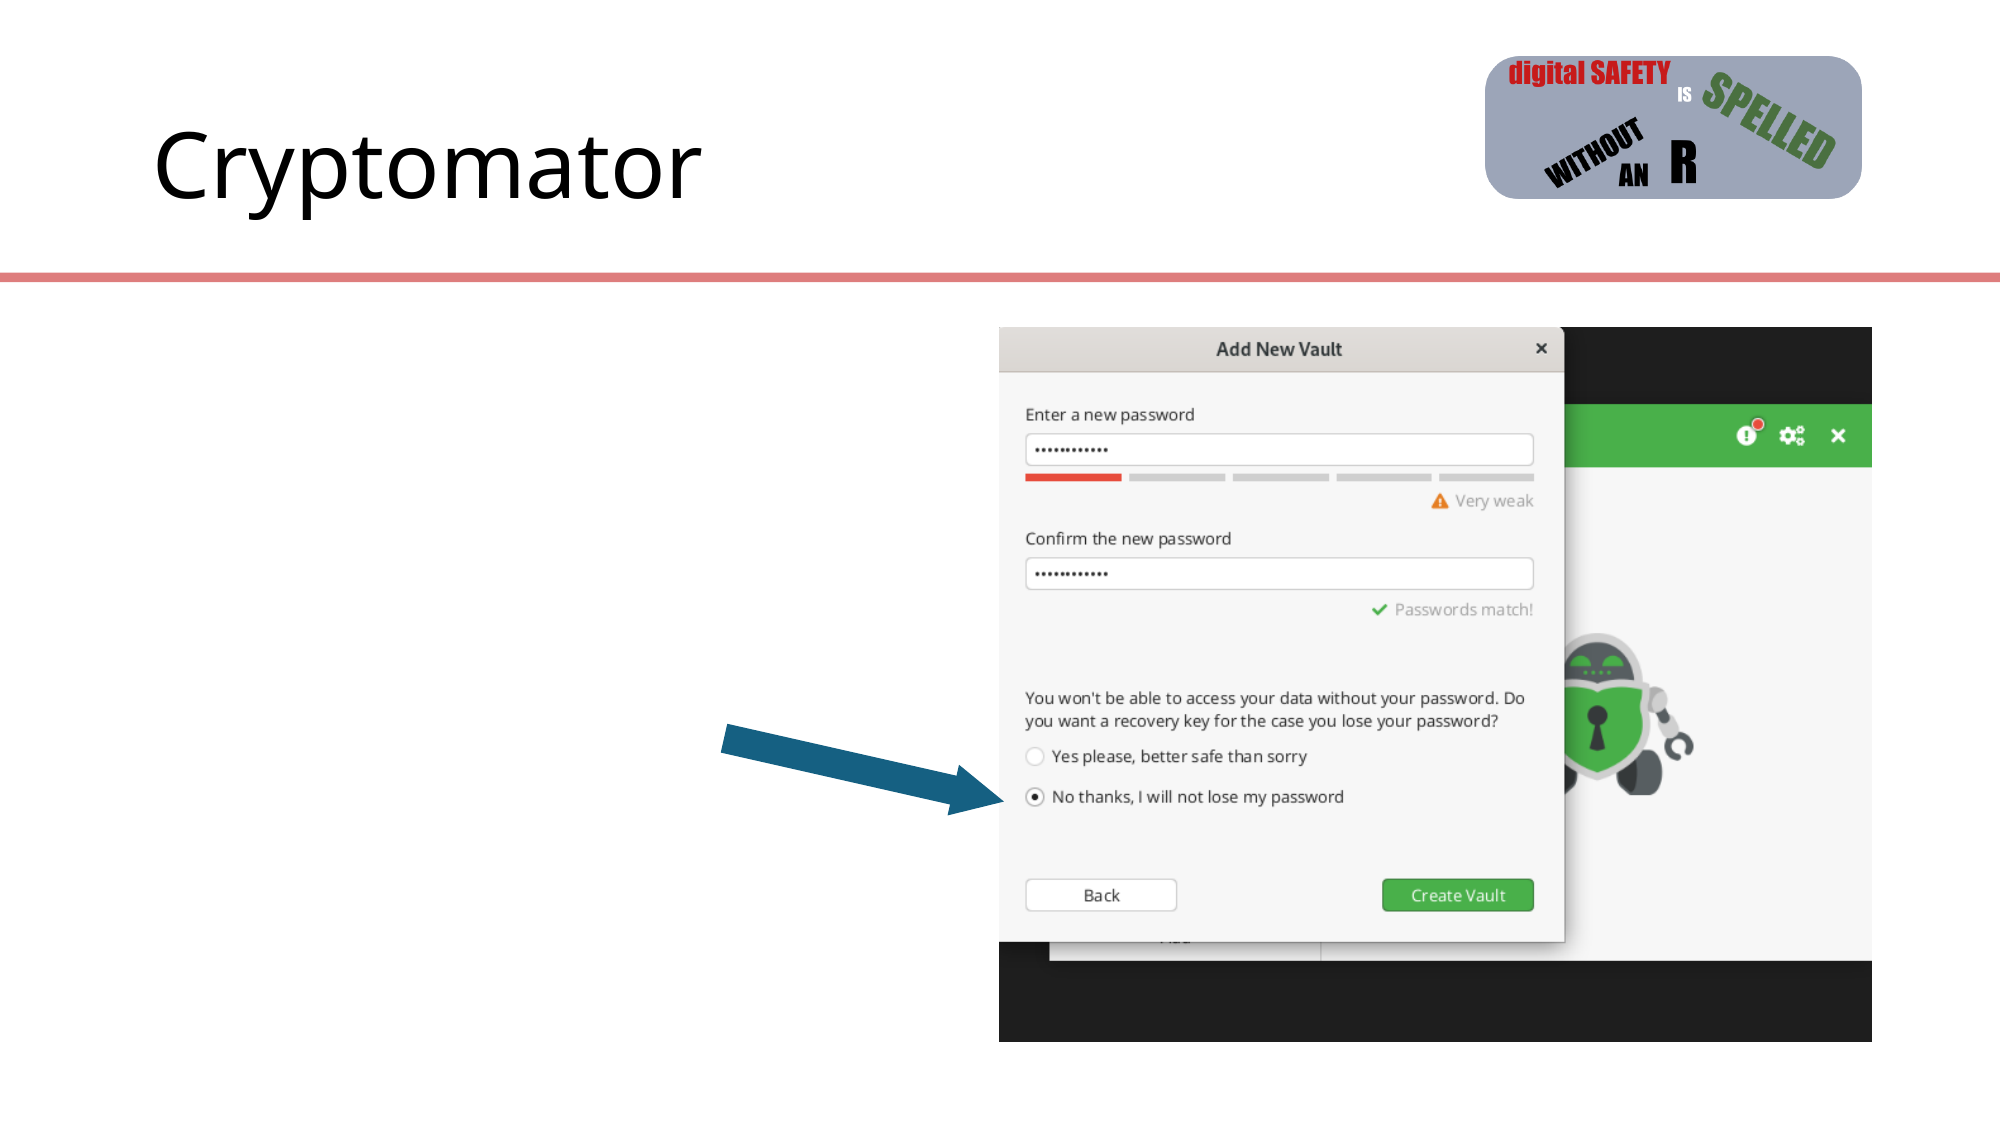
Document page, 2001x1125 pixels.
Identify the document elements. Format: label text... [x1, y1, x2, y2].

title Cryptomator [137, 59, 1863, 278]
picture [999, 327, 1872, 1042]
